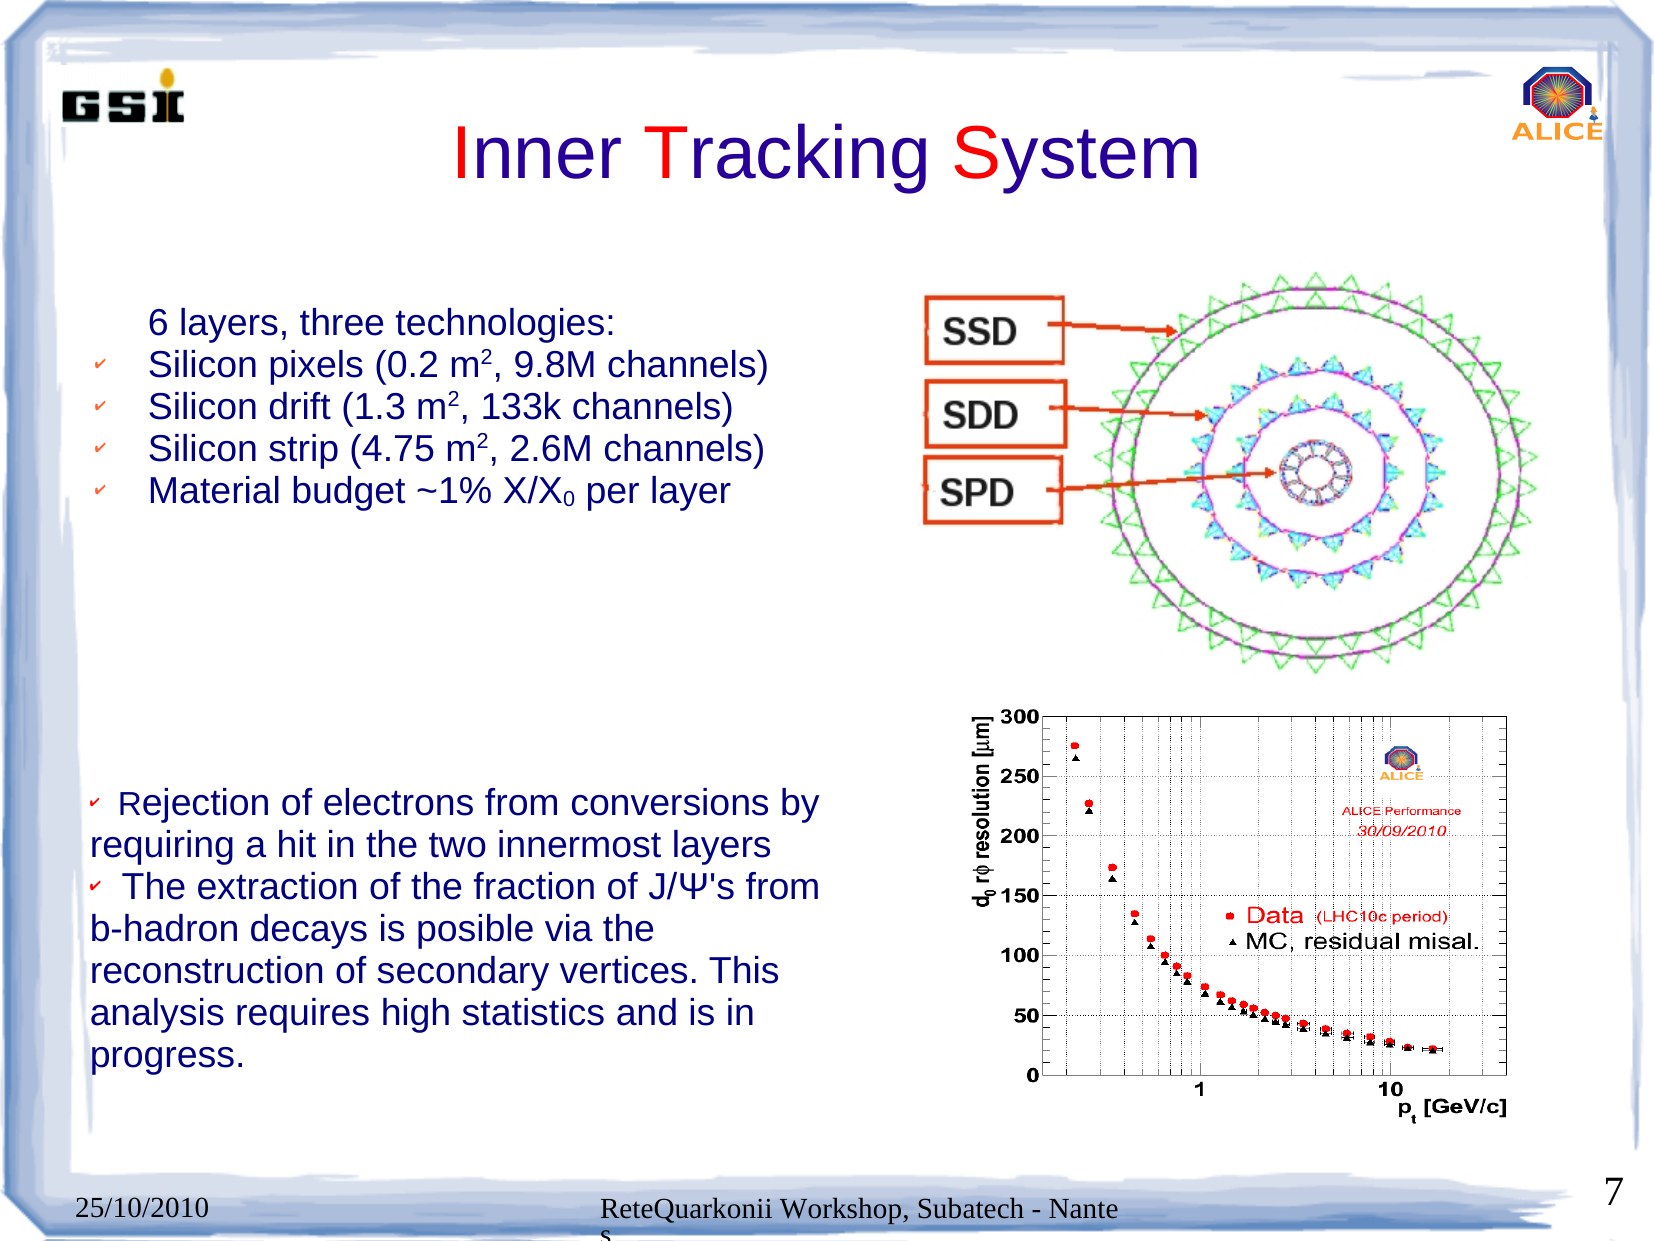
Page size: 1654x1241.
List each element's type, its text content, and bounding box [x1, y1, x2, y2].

list 6 layers, three technologies: Silicon pixels (0.2 m2, 9.8M channels) Silicon drift (1.3 m2, 133k channels) Silicon strip (4.75 m2, 2.6M channels) Material budget ~1% X/X0 per layer [77, 301, 788, 541]
picture [0, 0, 1654, 1241]
title Inner Tracking System [82, 49, 1571, 257]
text_box Rejection of electrons from conversions by requiring a hit in the two innermost layers The extraction of the fraction of J/Ψ's from b-hadron decays is posible via the reconstruction of secondary vertices. This analysis requires high statistics and is in progress. [75, 774, 863, 1083]
